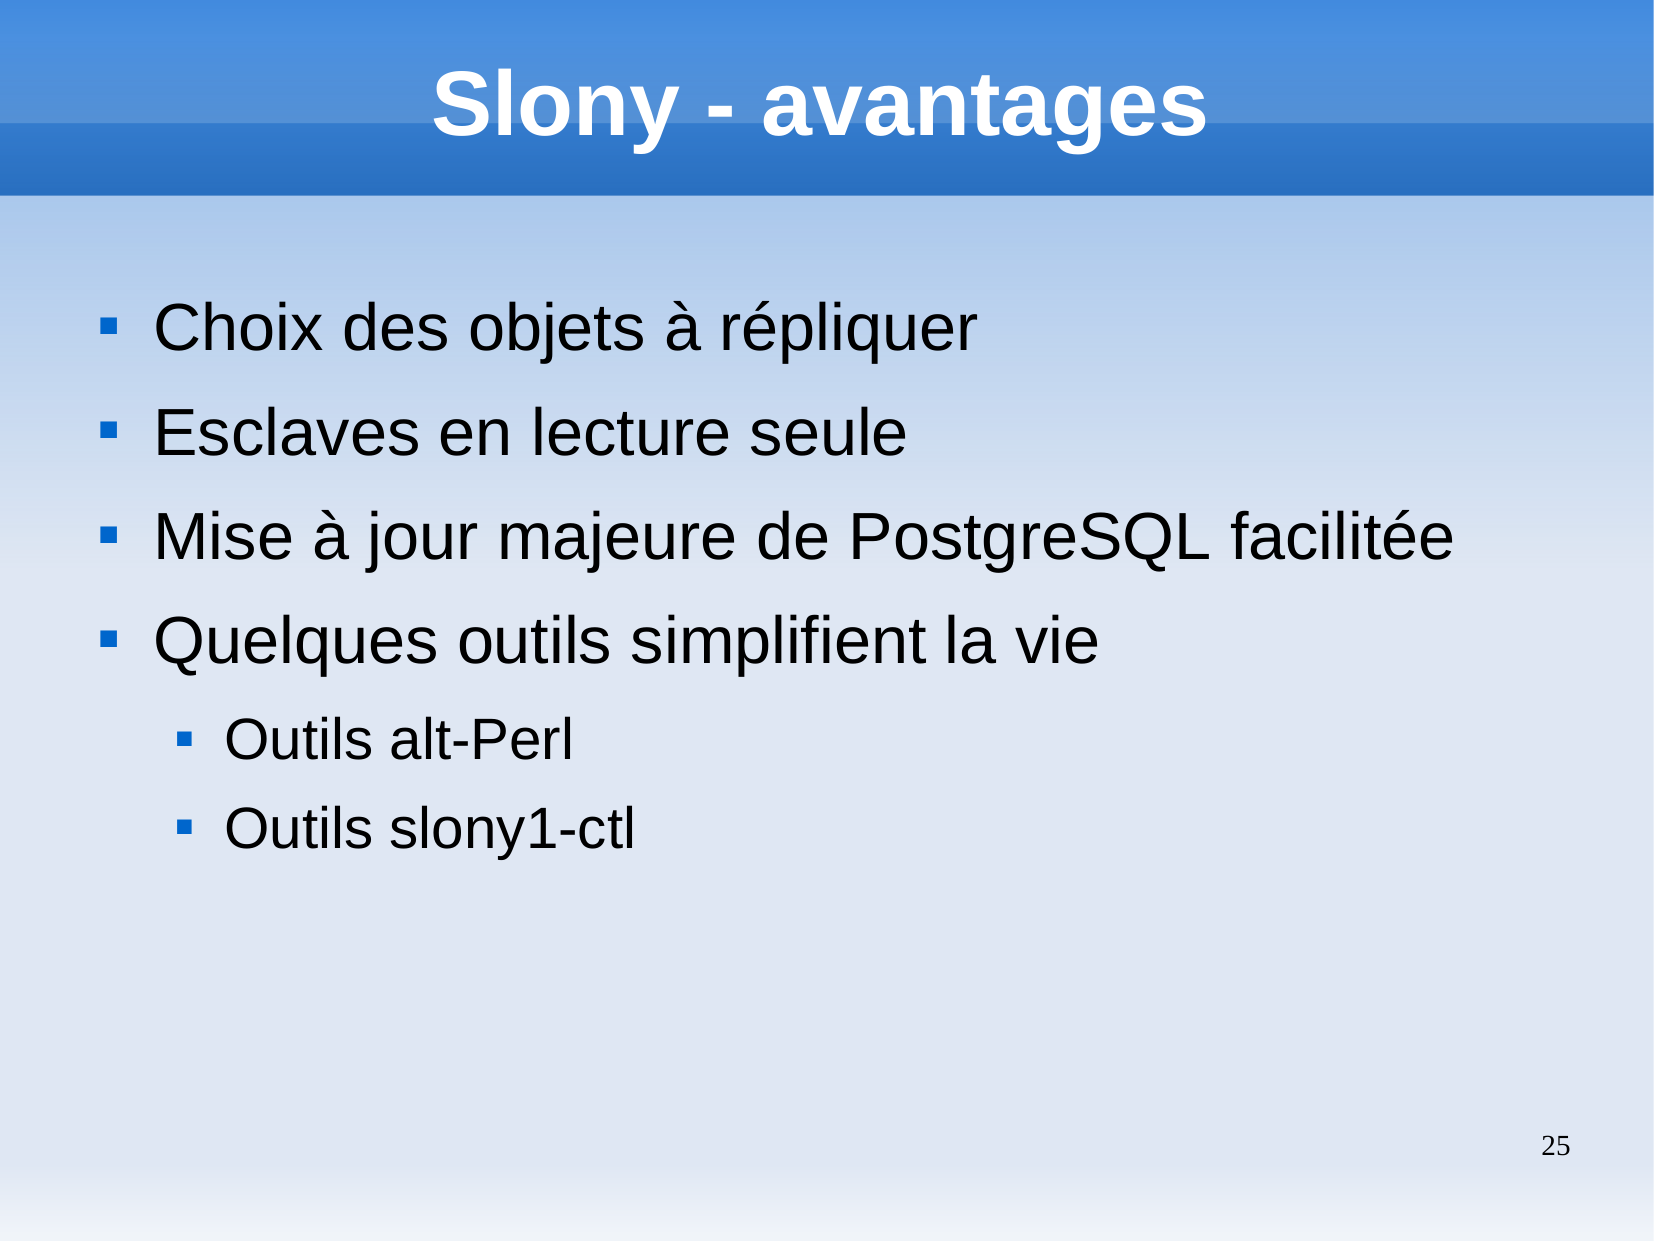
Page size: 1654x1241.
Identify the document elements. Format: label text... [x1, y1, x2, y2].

picture [0, 0, 1654, 1241]
list Choix des objets à répliquer Esclaves en lecture seule Mise à jour majeure de PostgreSQL facilitée Quelques outils simplifient la vie Outils alt-Perl Outils slony1-ctl [82, 290, 1571, 1094]
title Slony - avantages [76, 7, 1565, 200]
